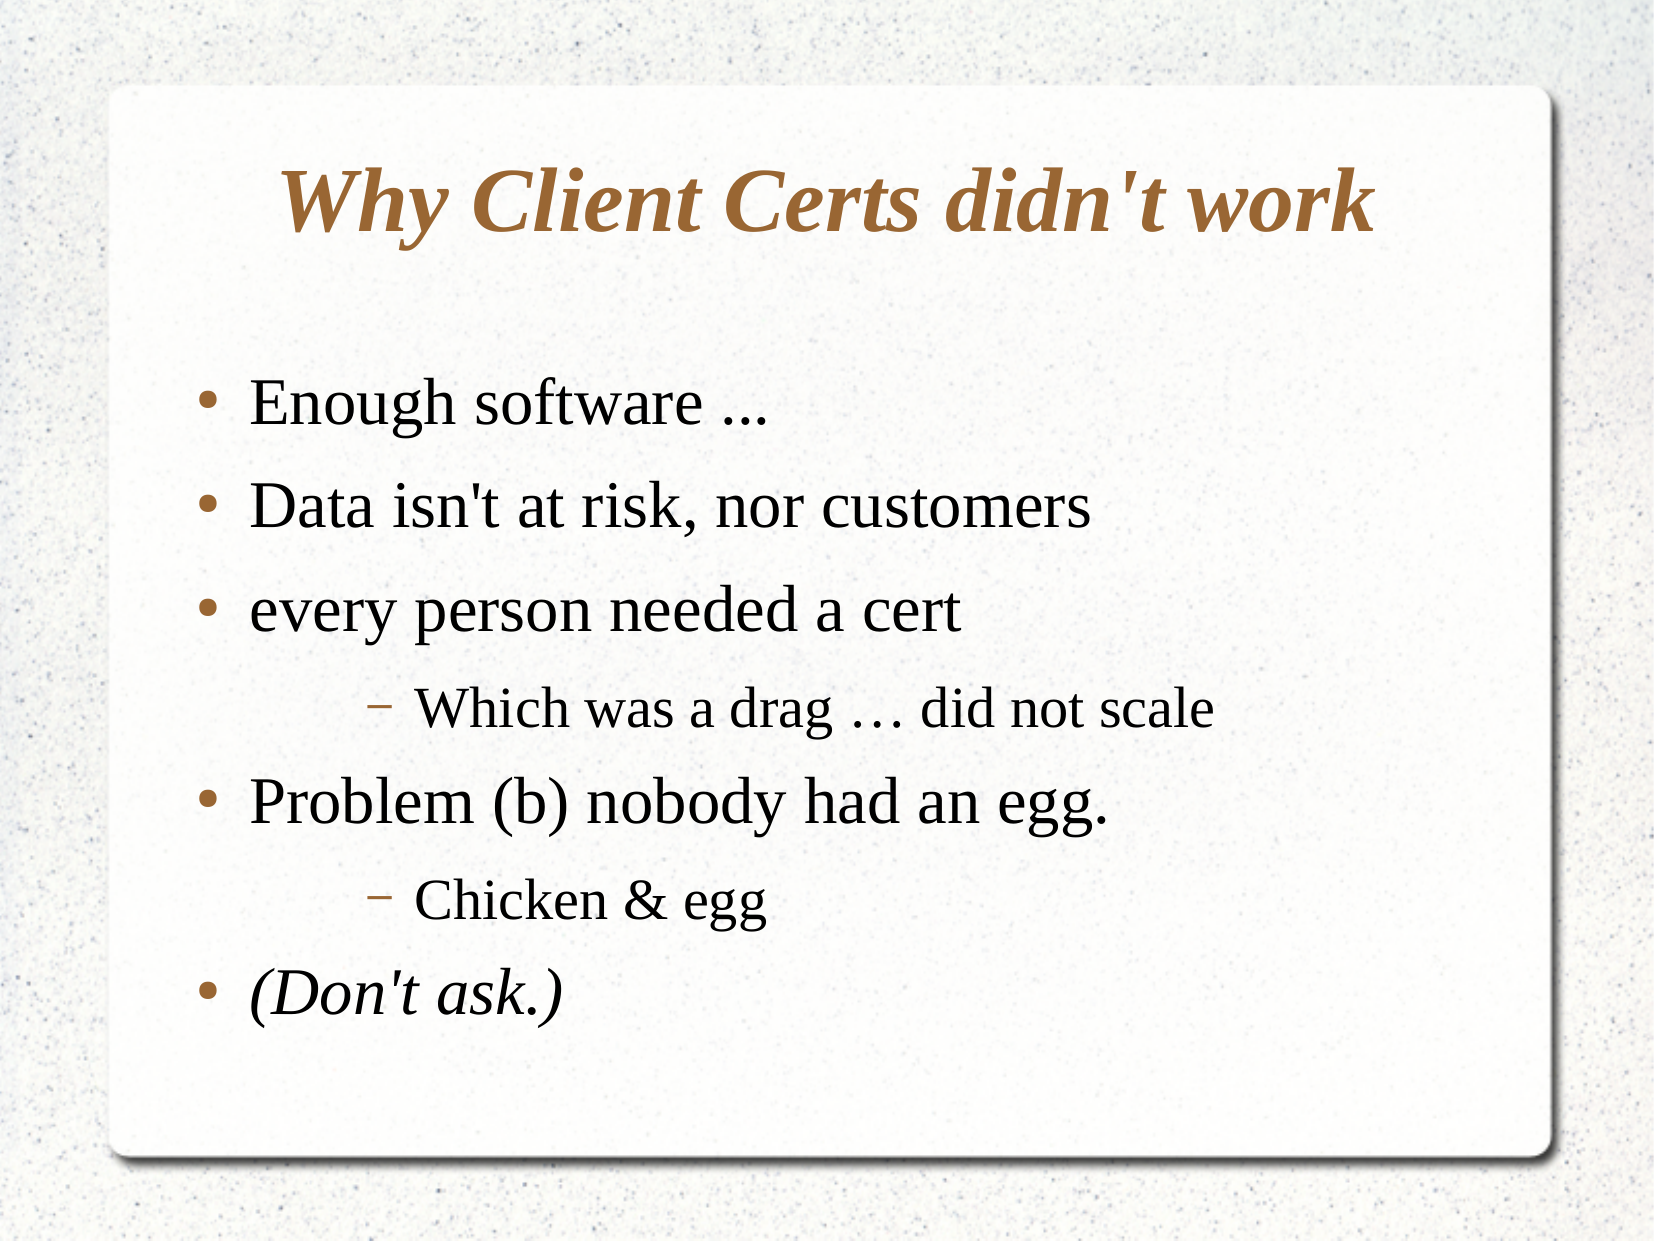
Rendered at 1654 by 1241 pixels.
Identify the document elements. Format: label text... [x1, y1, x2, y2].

picture [0, 0, 1654, 1241]
title Why Client Certs didn't work [118, 96, 1536, 304]
list Enough software ... Data isn't at risk, nor customers every person needed a cert Which was a drag … did not scale Problem (b) nobody had an egg. Chicken & egg (Don't ask.) [178, 364, 1570, 1147]
